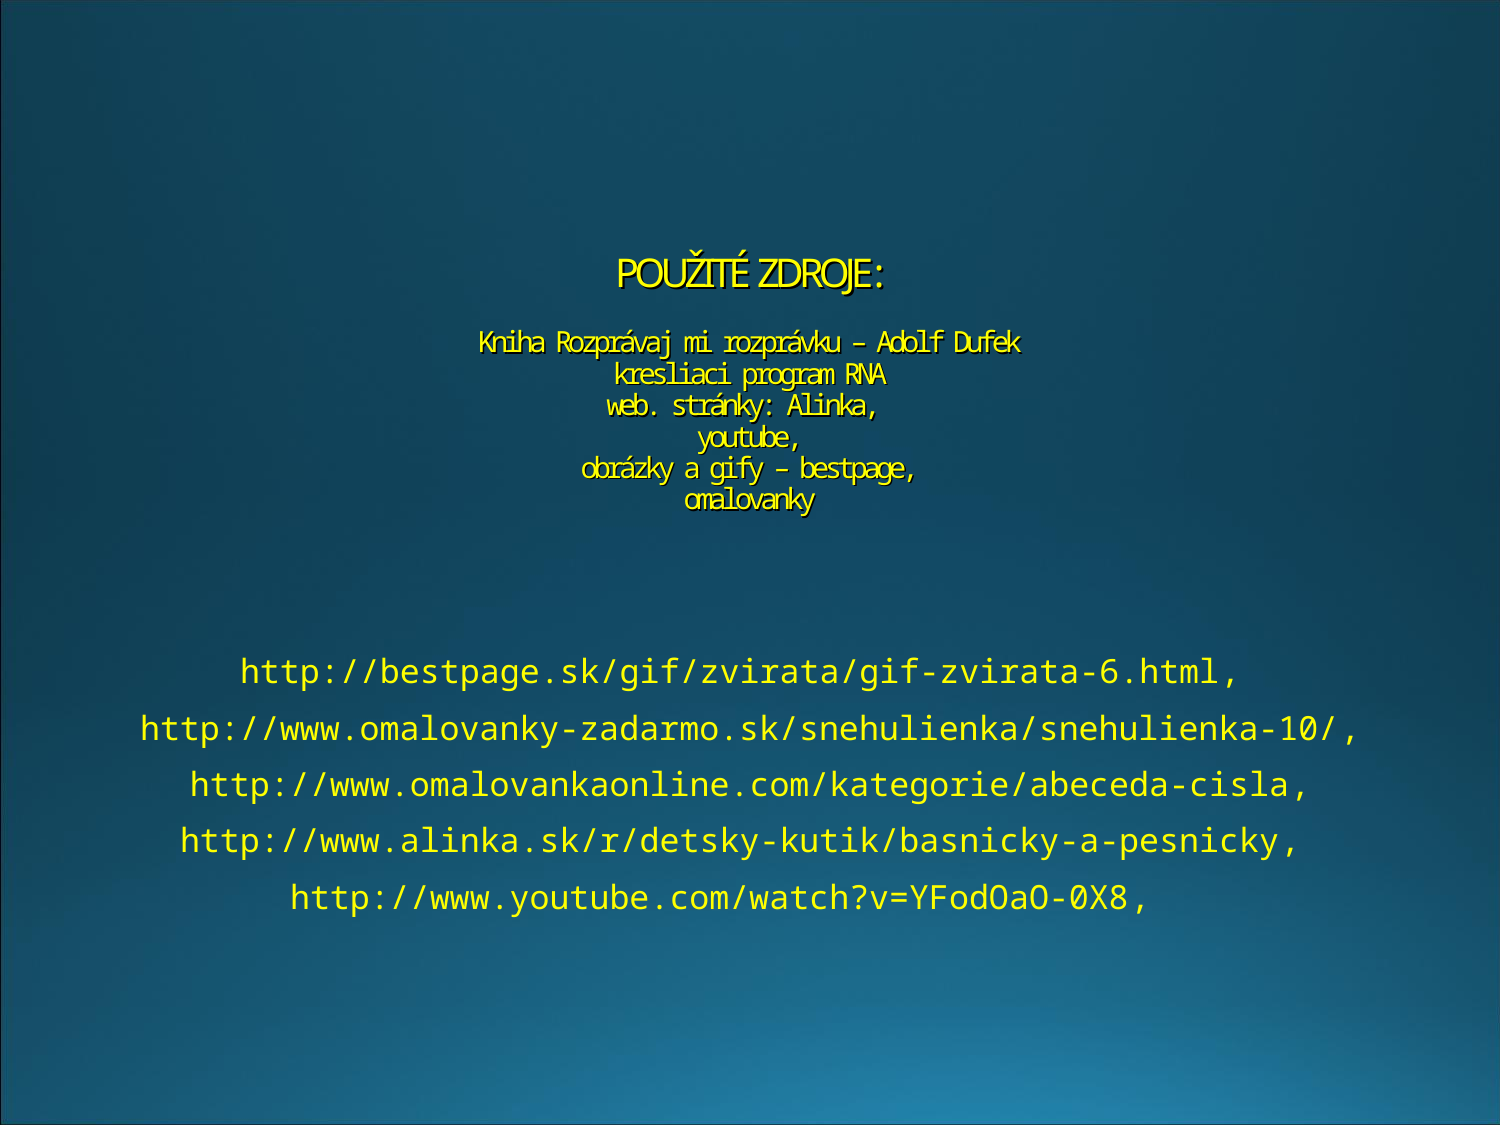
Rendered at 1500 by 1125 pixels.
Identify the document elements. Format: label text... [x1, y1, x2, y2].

title POUŽITÉ ZDROJE : Kniha Rozprávaj mi rozprávku – Adolf Dufek kresliaci program RNA web. stránky: Alinka, youtube, obrázky a gify – bestpage, omalovanky [0, 246, 1500, 622]
subtitle http://bestpage.sk/gif/zvirata/gif-zvirata-6.html, http://www.omalovanky-zadarmo.sk/snehulienka/snehulienka-10/, http://www.omalovankaonline.com/kategorie/abeceda-cisla, http://www.alinka.sk/r/detsky-kutik/basnicky-a-pesnicky, http://www.youtube.com/watch?v=YFodOaO-0X8, [0, 637, 1500, 925]
